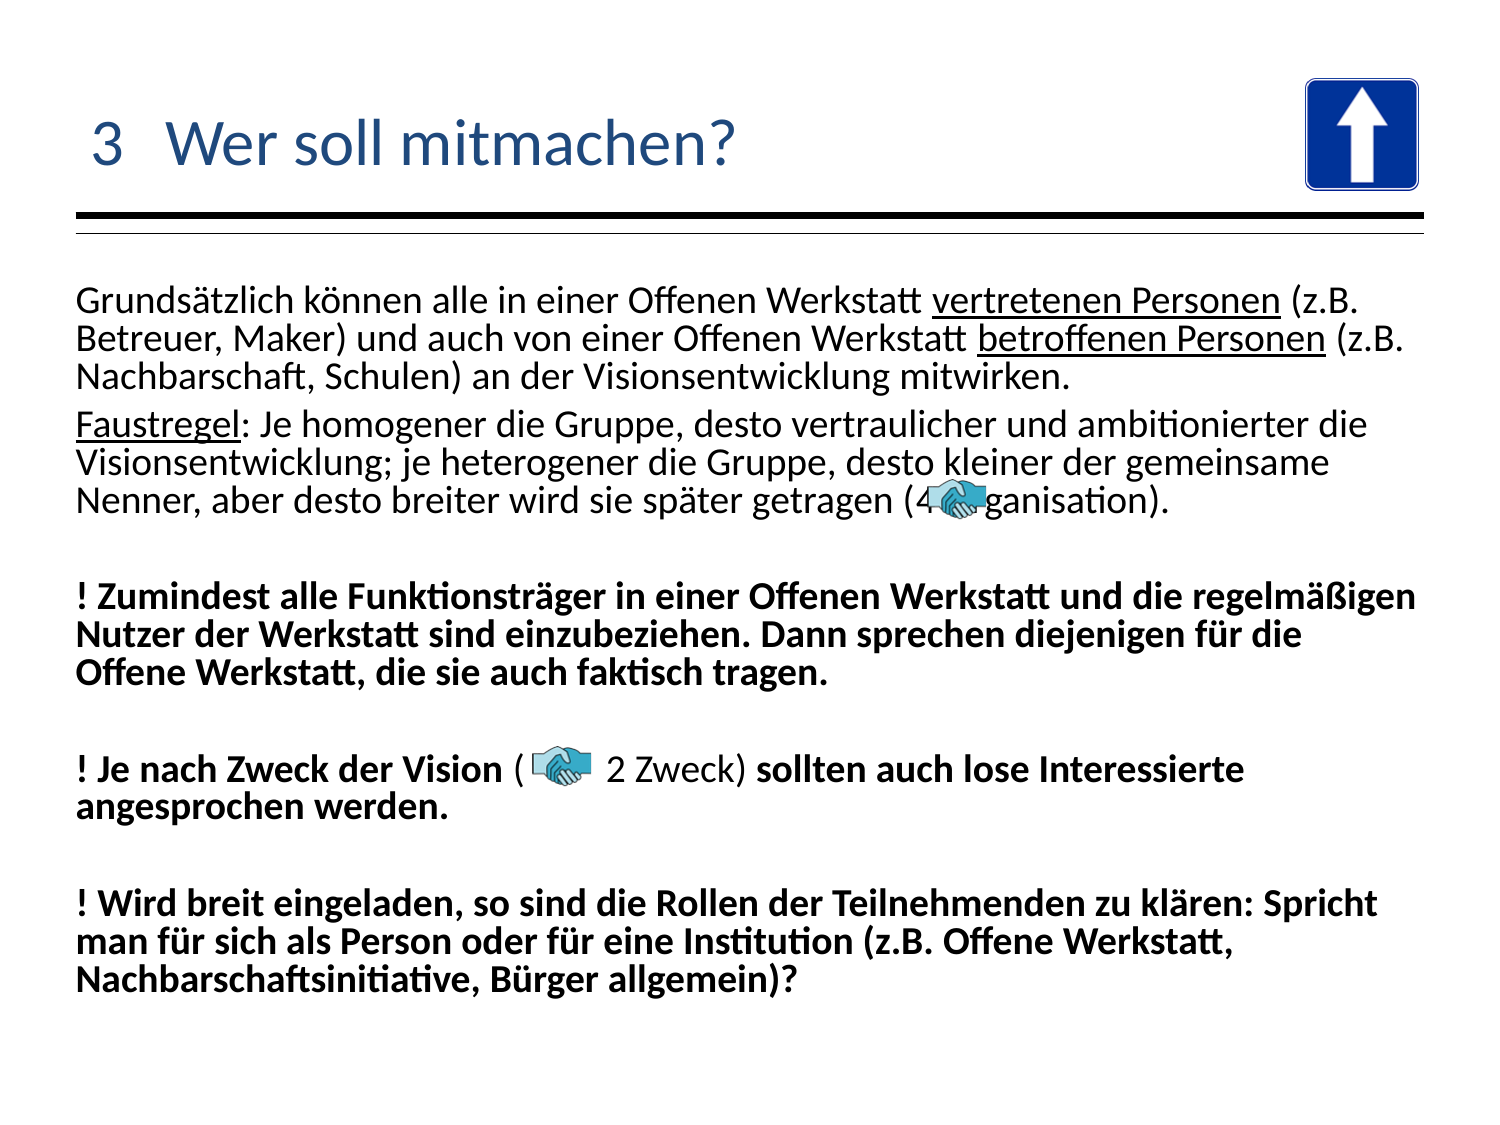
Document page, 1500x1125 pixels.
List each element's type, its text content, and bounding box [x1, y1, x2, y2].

title 3 Wer soll mitmachen? [75, 45, 1426, 233]
picture [532, 746, 592, 788]
picture [927, 479, 987, 520]
picture [1305, 78, 1419, 191]
list Grundsätzlich können alle in einer Offenen Werkstatt vertretenen Personen (z.B. Betreuer, Maker) und auch von einer Offenen Werkstatt betroffenen Personen (z.B. Nachbarschaft, Schulen) an der Visionsentwicklung mitwirken. Faustregel: Je homogener die Gruppe, desto vertraulicher und ambitionierter die Visionsentwicklung; je heterogener die Gruppe, desto kleiner der gemeinsame Nenner, aber desto breiter wird sie später getragen ( 4 Organisation). ! Zumindest alle Funktionsträger in einer Offenen Werkstatt und die regelmäßigen Nutzer der Werkstatt sind einzubeziehen. Dann sprechen diejenigen für die Offene Werkstatt, die sie auch faktisch tragen. ! Je nach Zweck der Vision ( 2 Zweck) sollten auch lose Interessierte angesprochen werden. ! Wird breit eingeladen, so sind die Rollen der Teilnehmenden zu klären: Spricht man für sich als Person oder für eine Institution (z.B. Offene Werkstatt, Nachbarschaftsinitiative, Bürger allgemein)? [75, 283, 1425, 1059]
